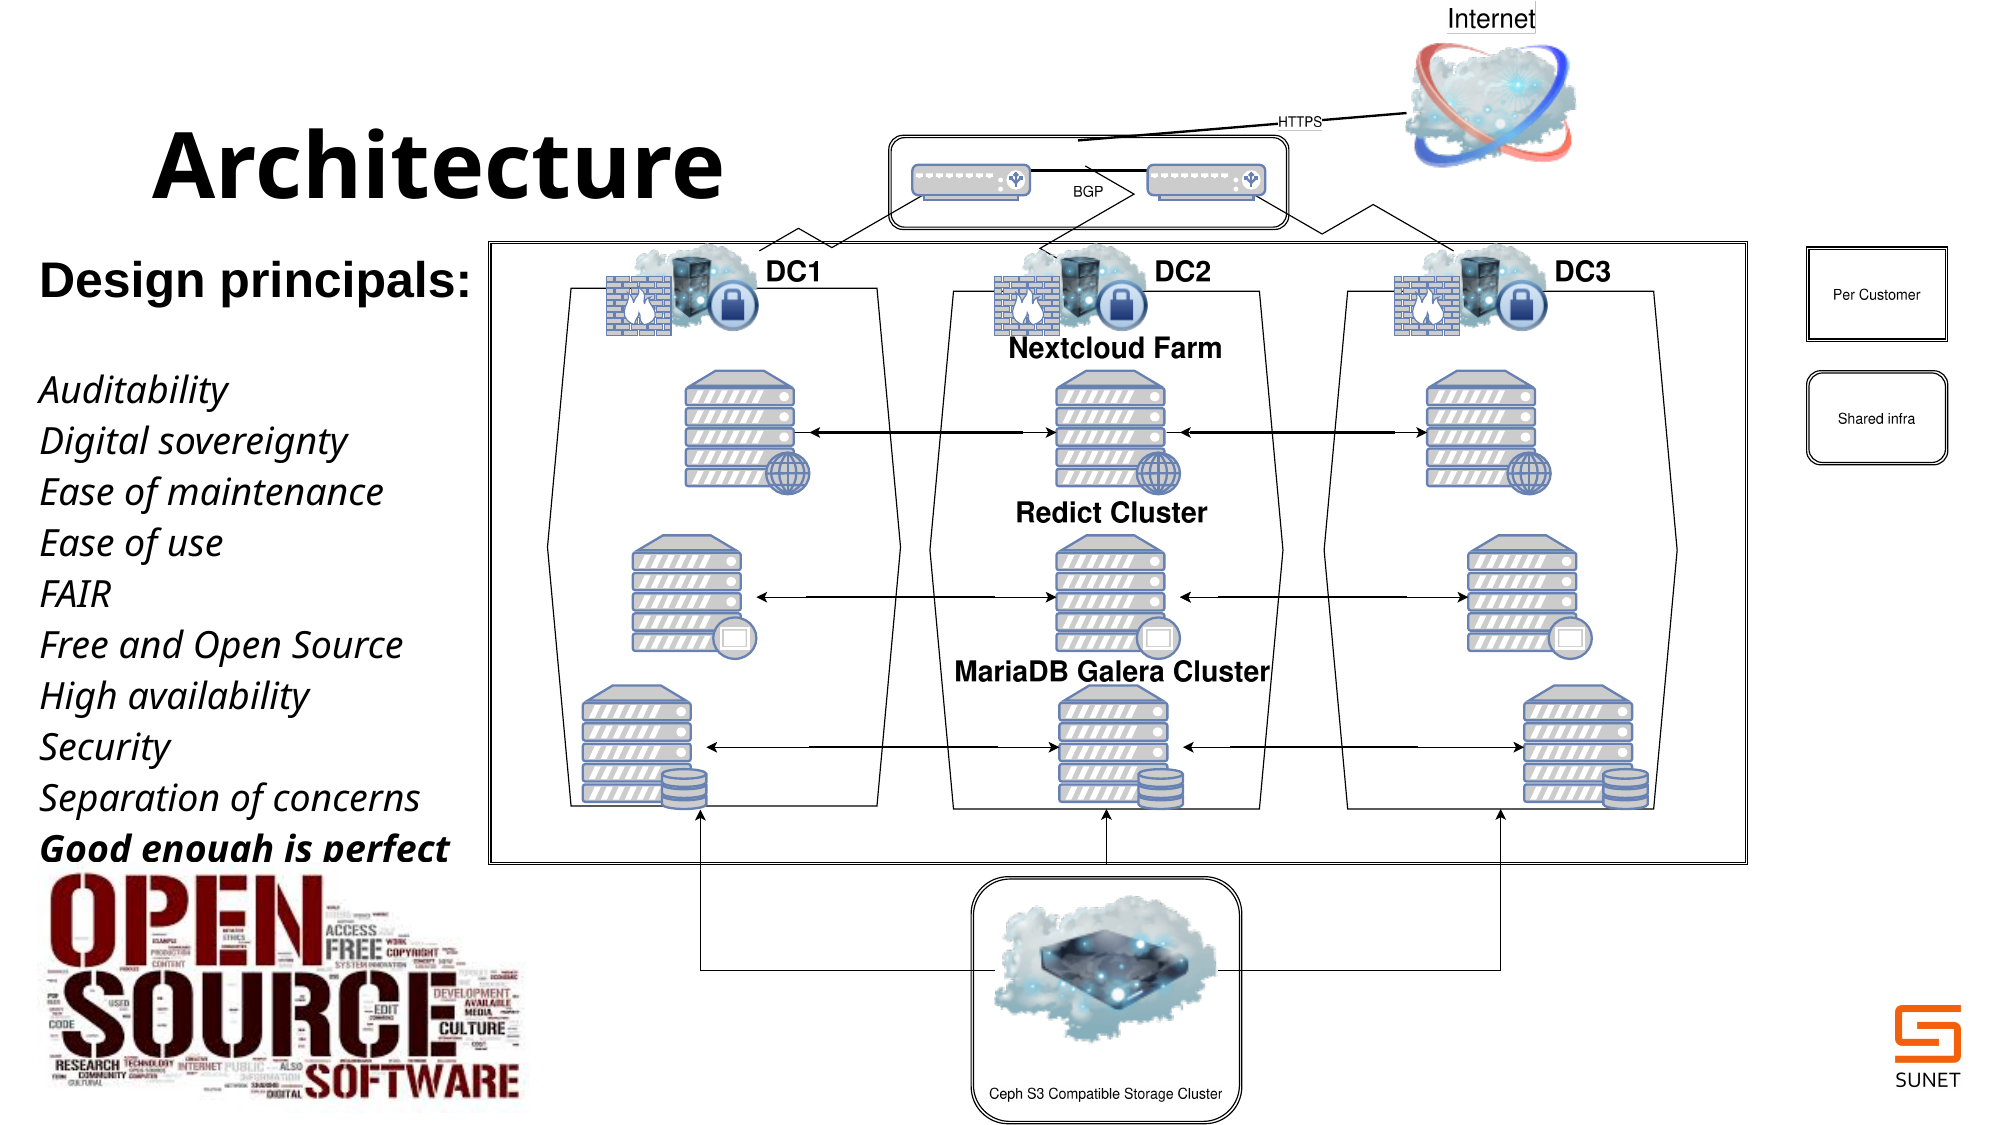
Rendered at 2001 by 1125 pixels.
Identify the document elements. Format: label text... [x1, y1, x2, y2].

text_box Design principals: Auditability Digital sovereignty Ease of maintenance Ease of use FAIR Free and Open Source High availability Security Separation of concerns Good enough is perfect [24, 244, 487, 881]
picture [37, 0, 1961, 1125]
title Architecture [137, 59, 487, 244]
